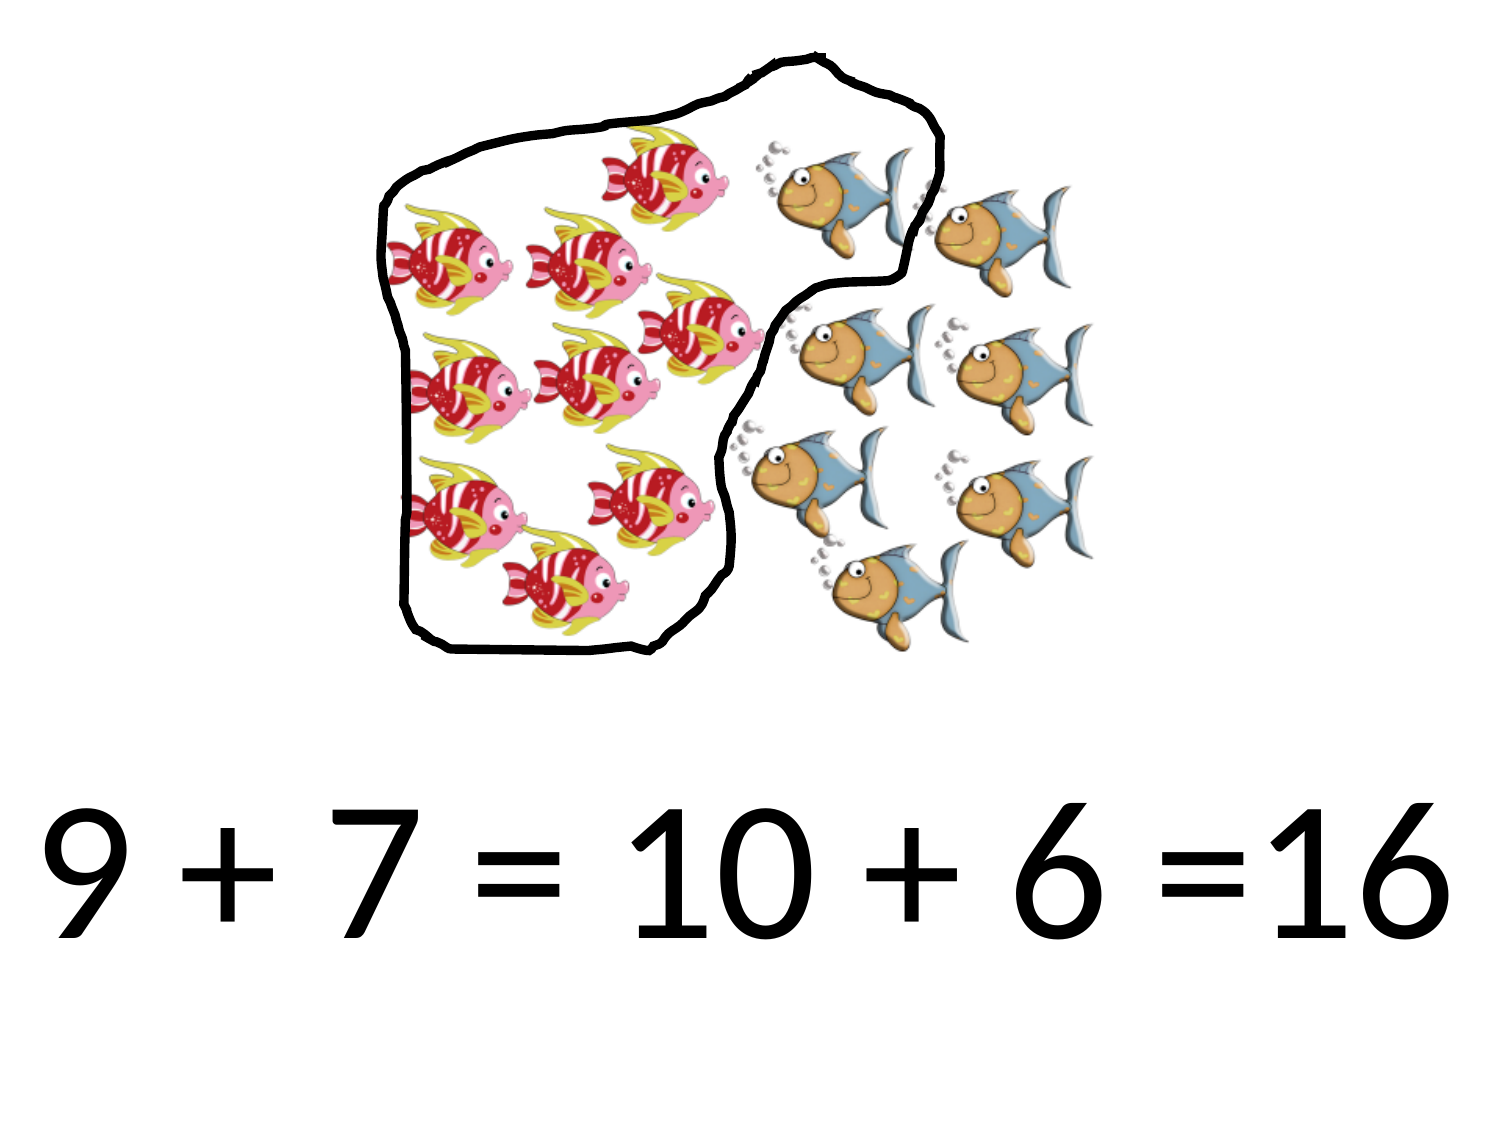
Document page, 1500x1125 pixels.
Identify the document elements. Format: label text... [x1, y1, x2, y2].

text_box 9 + 7 = 10 + 6 =16 [17, 731, 1471, 986]
picture [386, 105, 935, 645]
picture [373, 105, 1124, 669]
